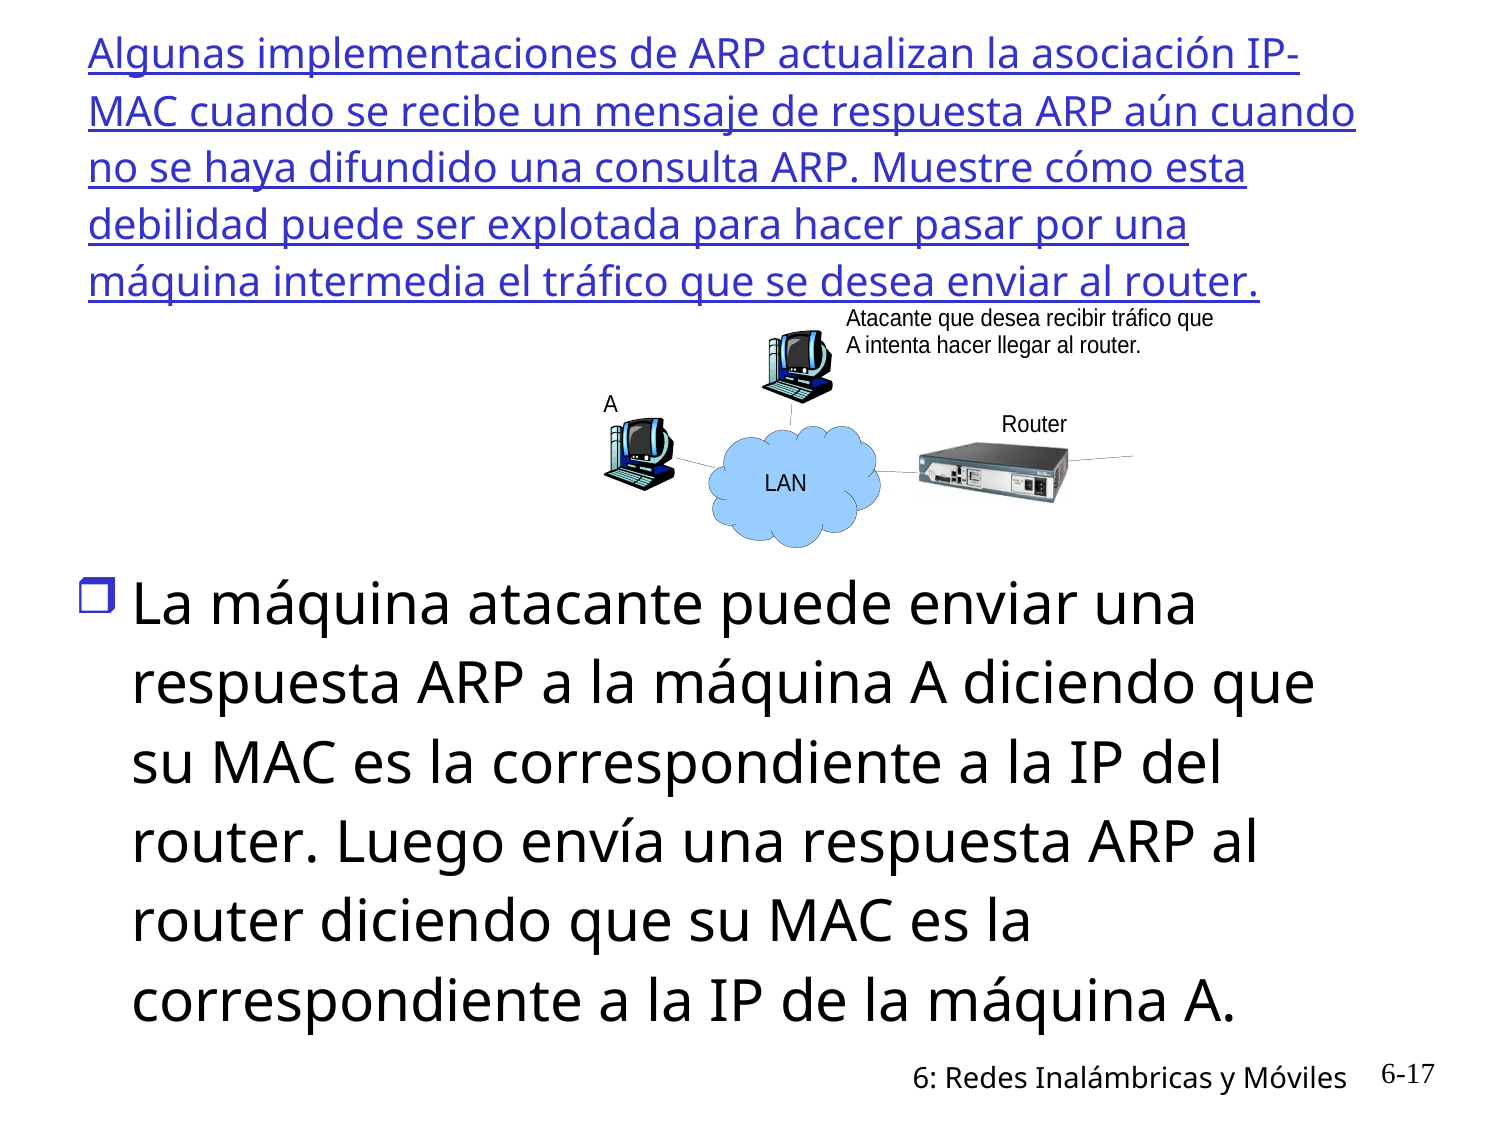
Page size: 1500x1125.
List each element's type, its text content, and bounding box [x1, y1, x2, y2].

title Algunas implementaciones de ARP actualizan la asociación IP-MAC cuando se recibe un mensaje de respuesta ARP aún cuando no se haya difundido una consulta ARP. Muestre cómo esta debilidad puede ser explotada para hacer pasar por una máquina intermedia el tráfico que se desea enviar al router. [87, 19, 1363, 314]
chart [550, 280, 1337, 584]
list La máquina atacante puede enviar una respuesta ARP a la máquina A diciendo que su MAC es la correspondiente a la IP del router. Luego envía una respuesta ARP al router diciendo que su MAC es la correspondiente a la IP de la máquina A. [75, 562, 1351, 976]
